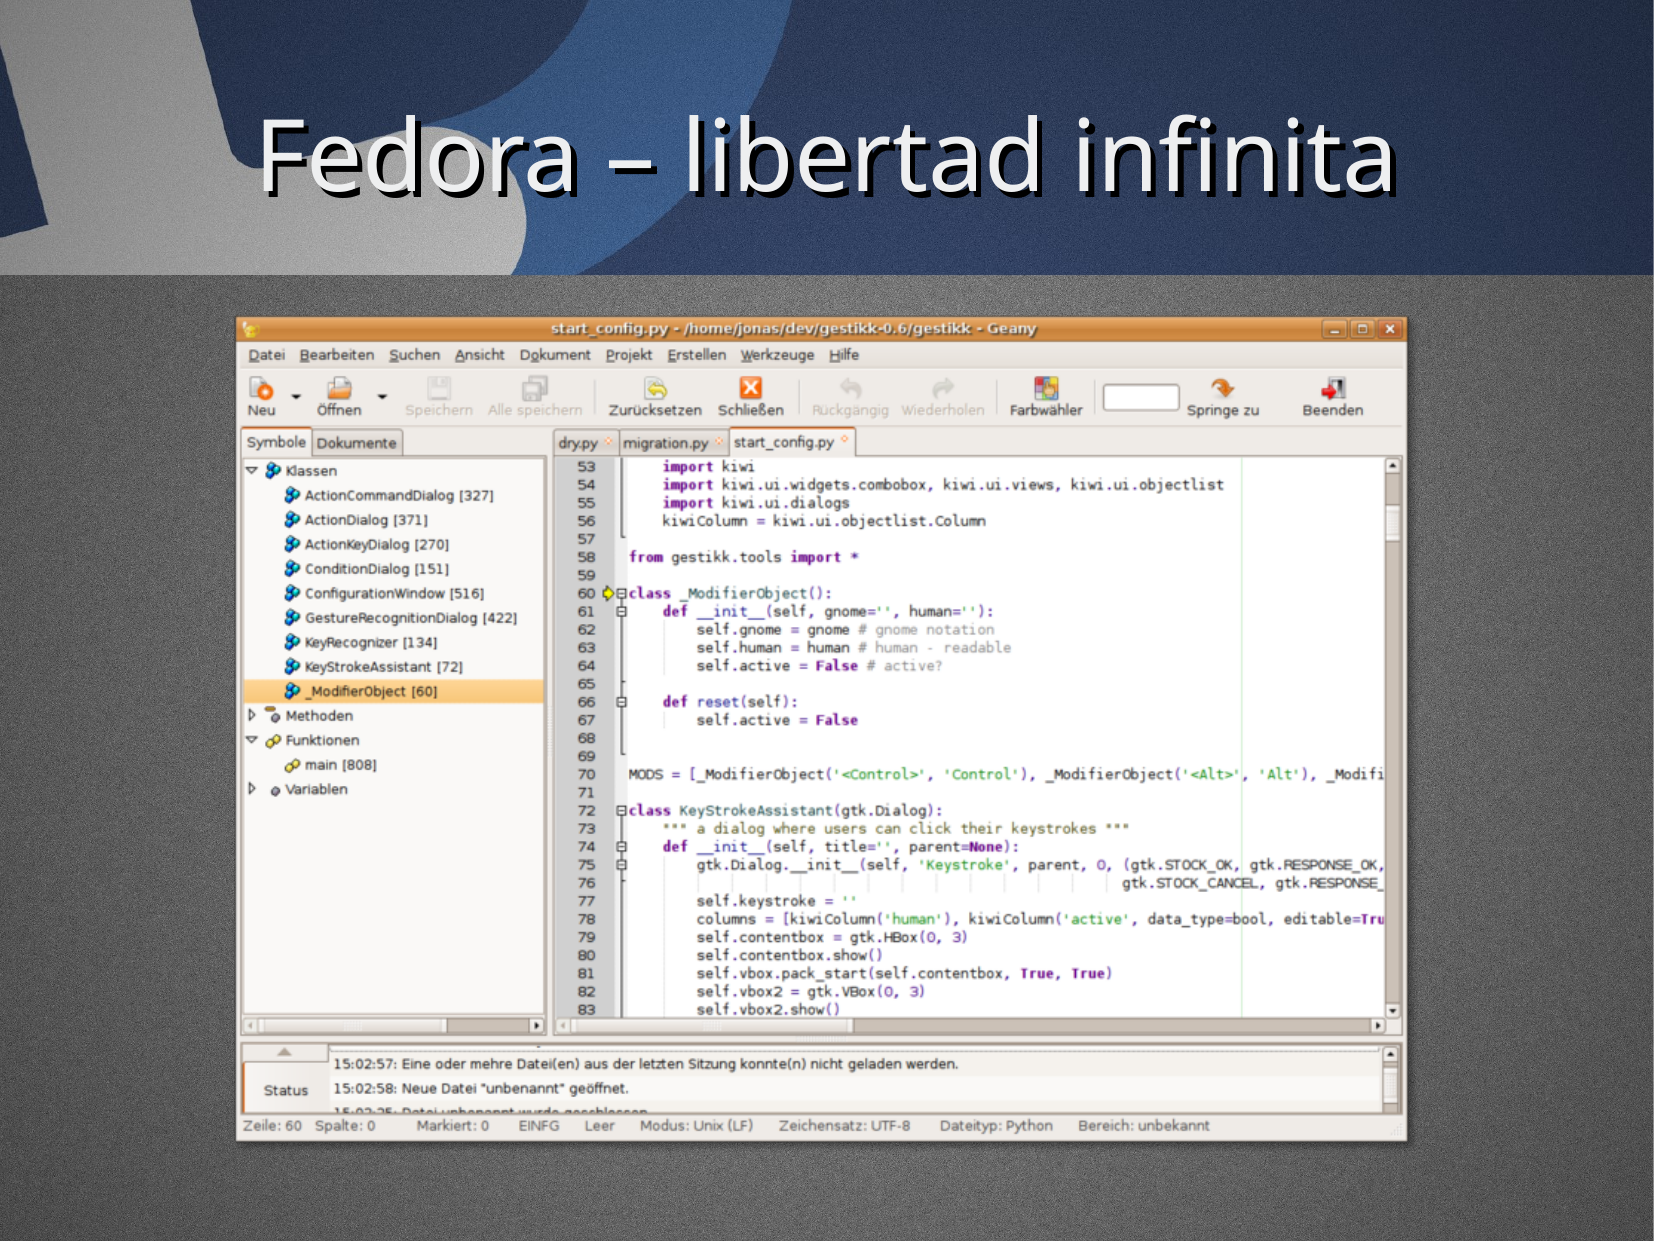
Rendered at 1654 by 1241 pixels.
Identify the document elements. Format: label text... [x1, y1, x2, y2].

title Fedora – libertad infinita [82, 49, 1571, 257]
picture [0, 0, 1654, 1241]
